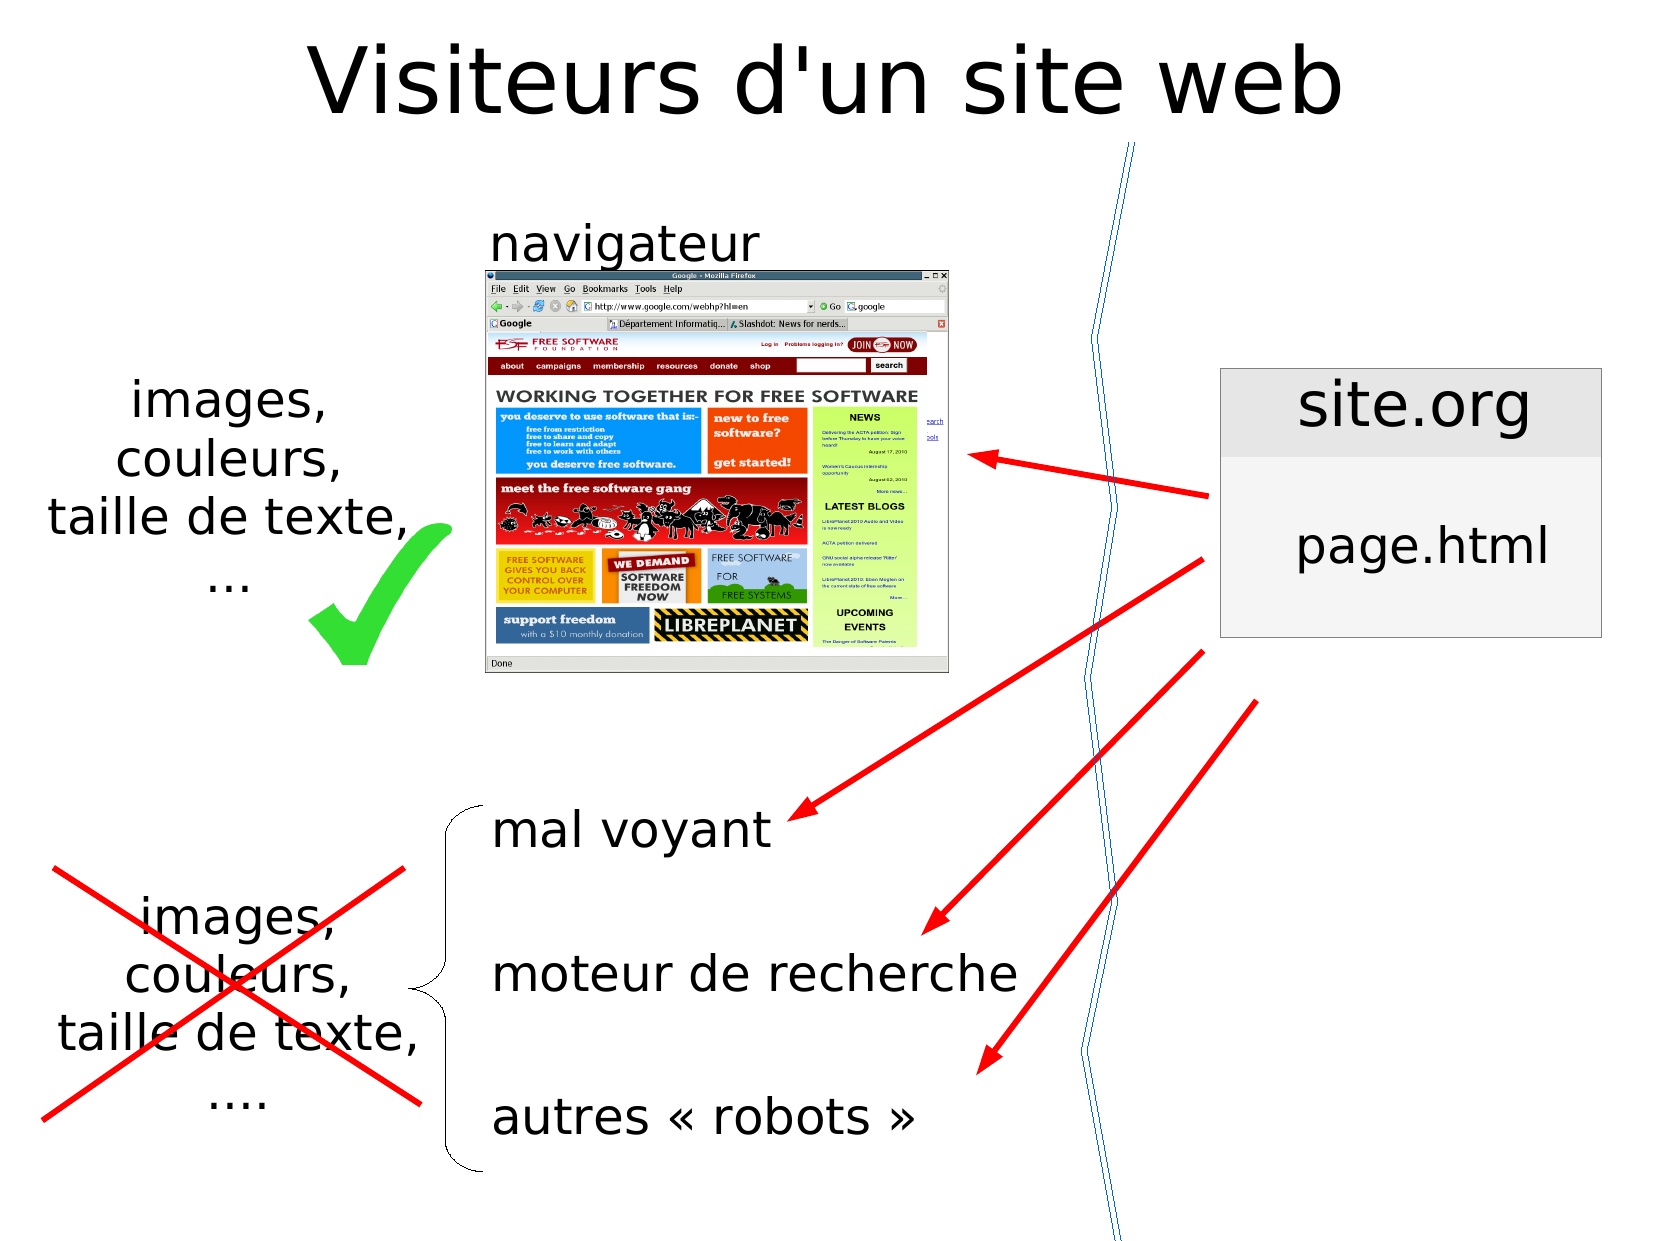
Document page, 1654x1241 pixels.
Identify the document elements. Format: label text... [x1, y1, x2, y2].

picture [485, 270, 949, 673]
text_box images, couleurs, taille de texte, .... [56, 990, 385, 1121]
text_box moteur de recherche [490, 944, 967, 1004]
text_box [1221, 369, 1601, 637]
text_box navigateur [489, 214, 761, 270]
picture [308, 523, 452, 665]
text_box [1510, 396, 1521, 421]
text_box images, couleurs, taille de texte, ... [47, 371, 375, 605]
text_box mal voyant [491, 801, 744, 860]
text_box images, couleurs, taille de texte, .... [91, 887, 370, 981]
title Visiteurs d'un site web [0, 17, 1654, 143]
text_box images, couleurs, taille de texte, .... [56, 887, 229, 1106]
text_box autres « robots » [491, 1088, 876, 1147]
text_box [1510, 421, 1521, 434]
text_box page.html [1295, 516, 1525, 575]
text_box images, couleurs, taille de texte, .... [243, 887, 385, 1077]
text_box site.org [1297, 369, 1510, 441]
